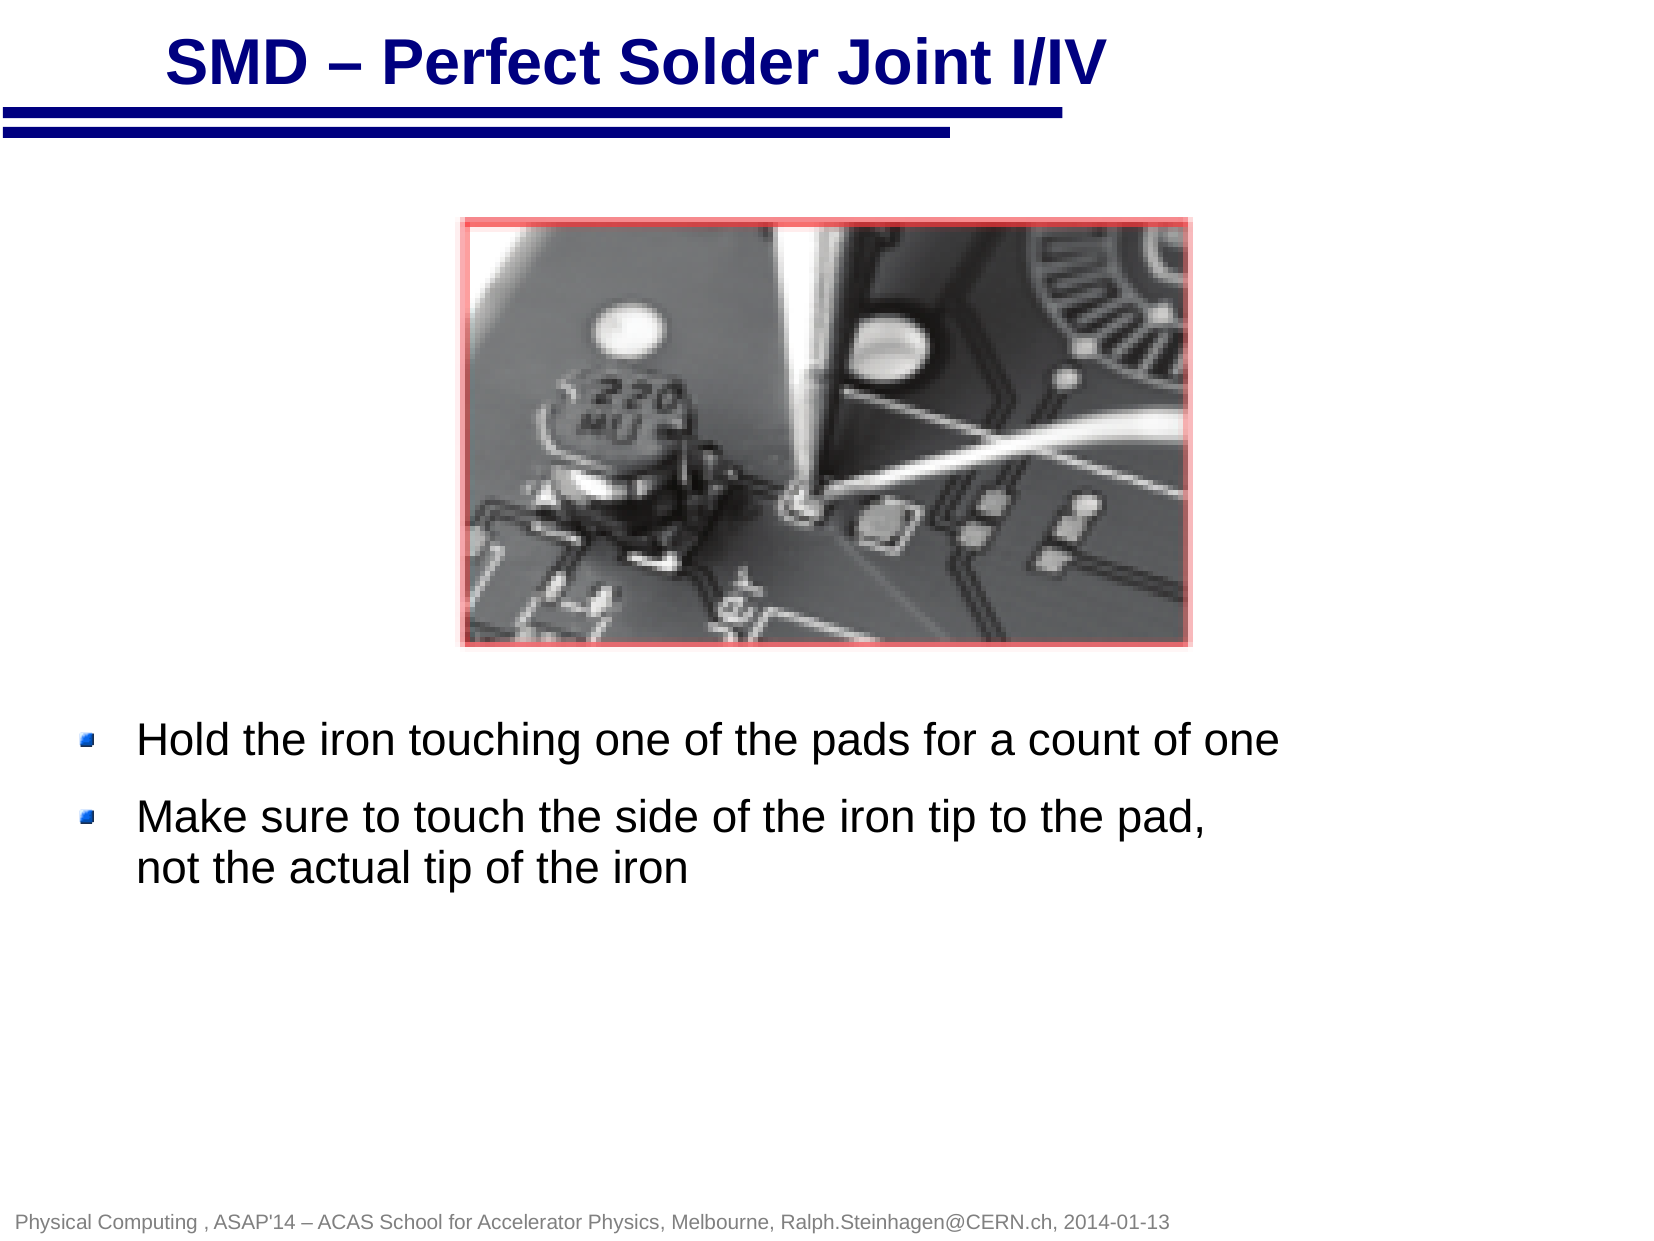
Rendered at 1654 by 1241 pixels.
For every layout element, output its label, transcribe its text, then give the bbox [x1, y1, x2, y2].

title SMD – Perfect Solder Joint I/IV [165, 0, 1323, 124]
list Hold the iron touching one of the pads for a count of one Make sure to touch the side of the iron tip to the pad, not the actual tip of the iron [65, 706, 1628, 1205]
picture [440, 192, 1214, 678]
